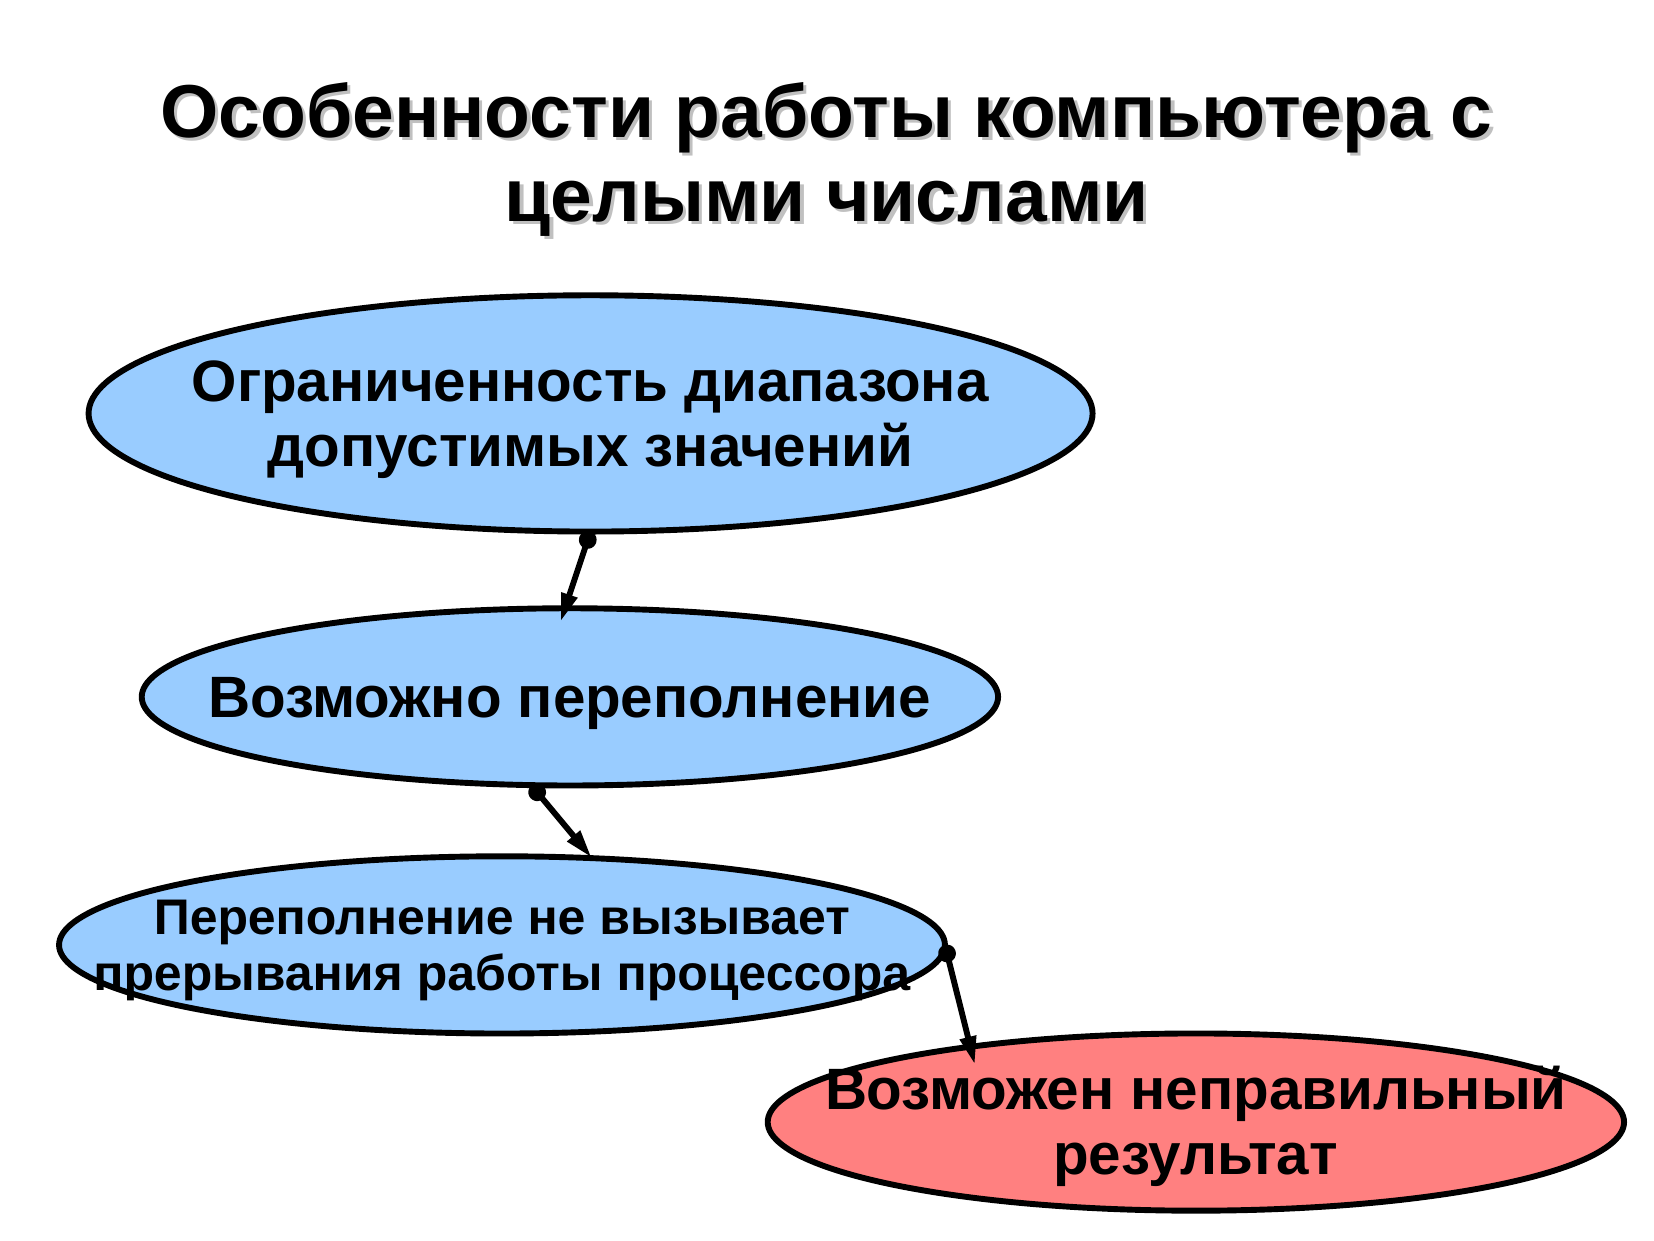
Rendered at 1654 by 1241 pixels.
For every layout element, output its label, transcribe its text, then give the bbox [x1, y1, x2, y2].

text_box Особенности работы компьютера с целыми числами [59, 59, 1595, 248]
text_box Возможен неправильный результат [767, 1033, 1625, 1211]
text_box Возможно переполнение [141, 608, 999, 786]
text_box Переполнение не вызывает прерывания работы процессора [59, 856, 945, 1034]
text_box Ограниченность диапазона допустимых значений [88, 295, 1093, 532]
